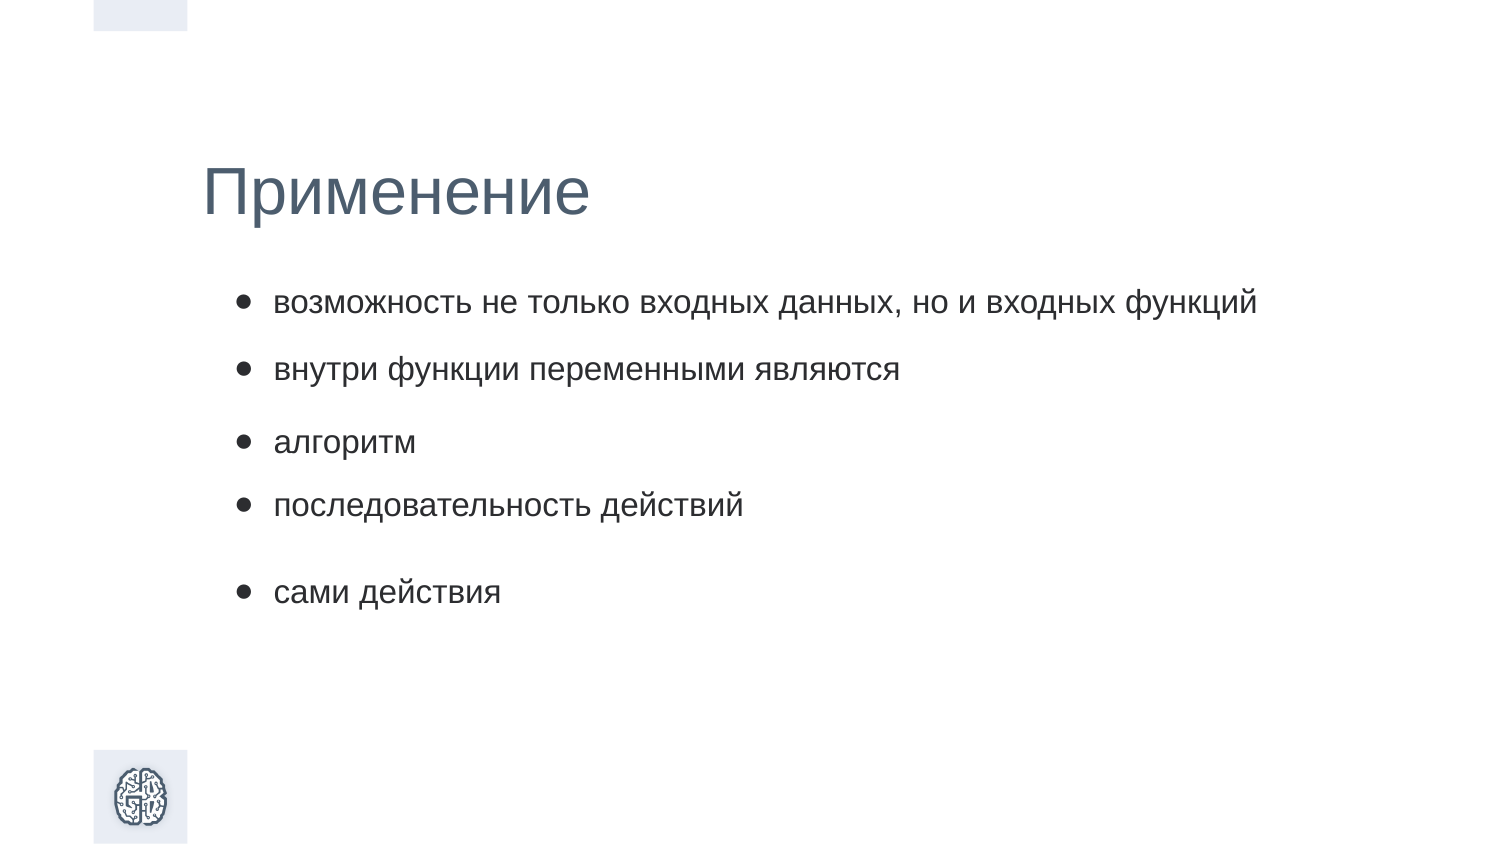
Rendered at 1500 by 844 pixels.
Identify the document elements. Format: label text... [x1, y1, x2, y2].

text_box последовательность действий [187, 456, 1313, 530]
text_box внутри функции переменными являются [187, 321, 1313, 394]
picture [106, 760, 175, 834]
text_box возможность не только входных данных, но и входных функций [187, 259, 1312, 322]
text_box Применение [187, 93, 1312, 259]
text_box сами действия [187, 544, 1313, 617]
text_box алгоритм [187, 394, 1313, 456]
